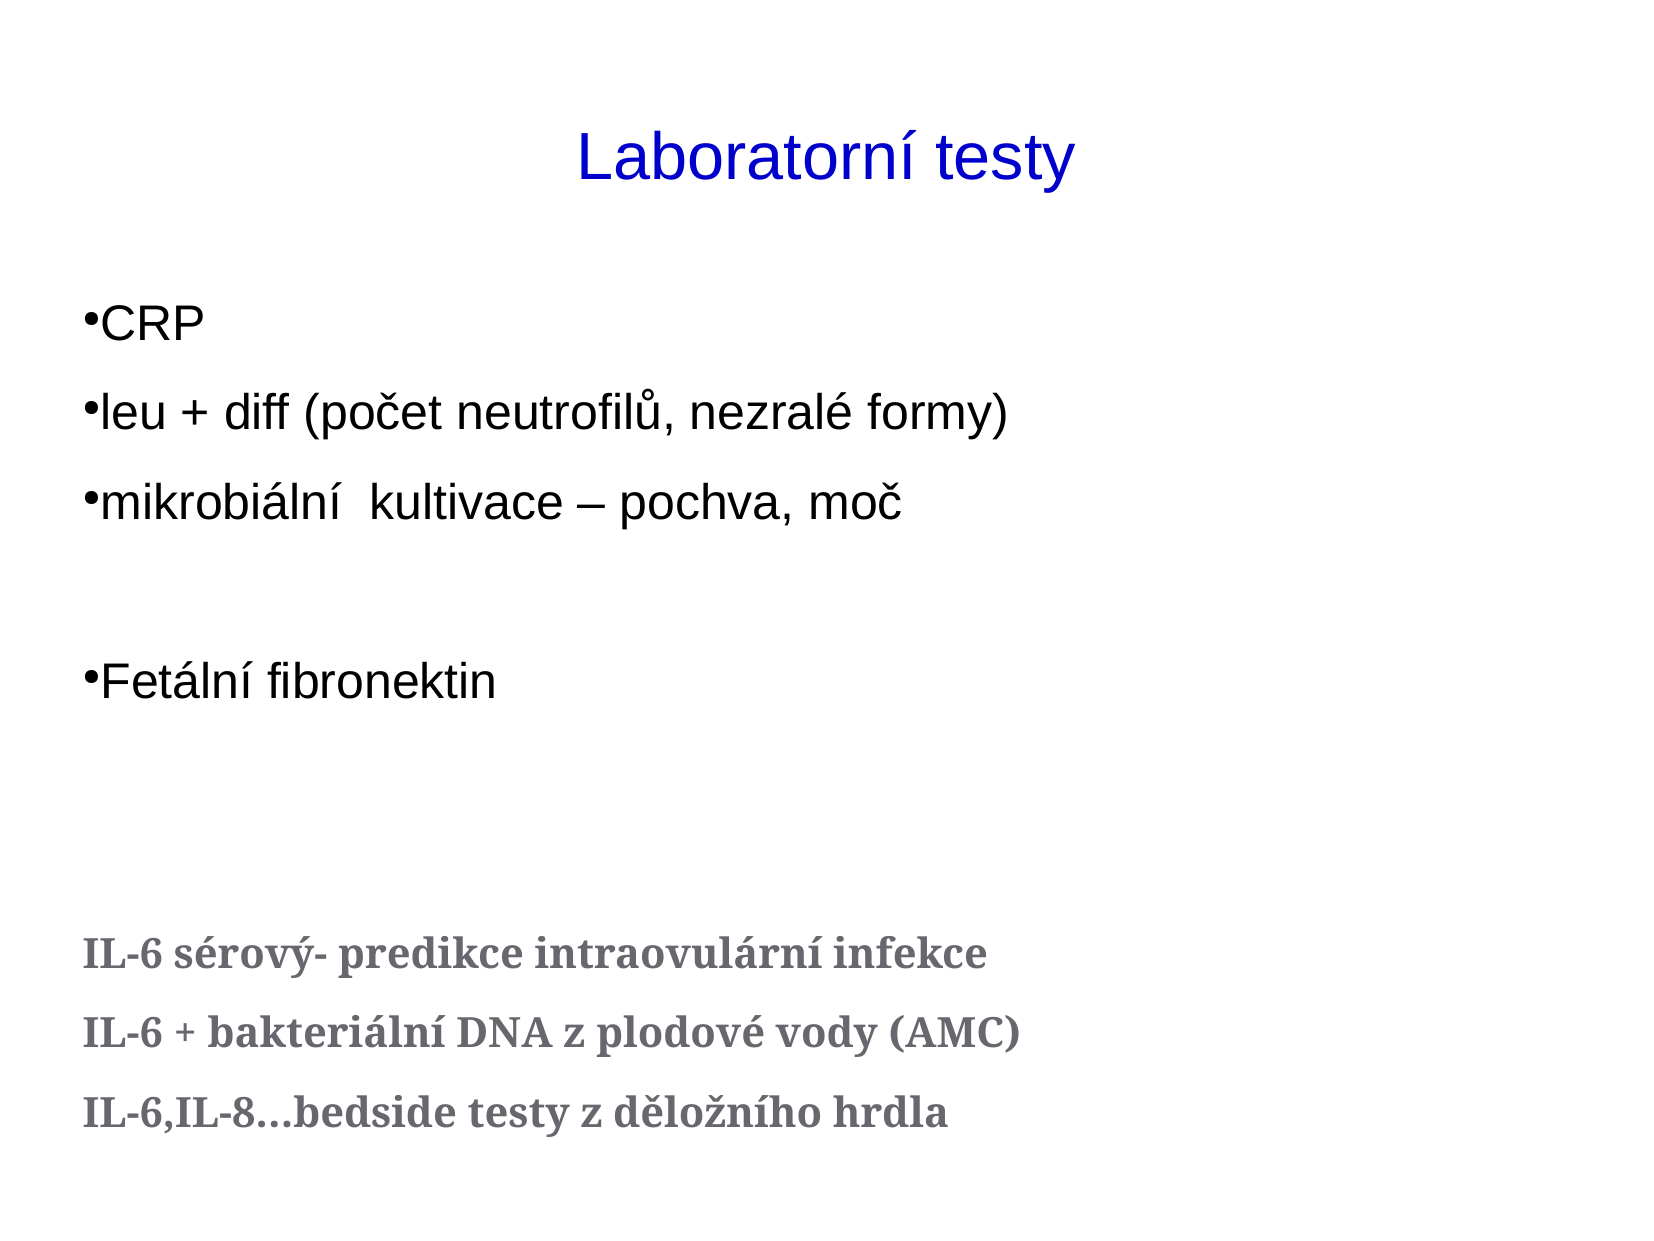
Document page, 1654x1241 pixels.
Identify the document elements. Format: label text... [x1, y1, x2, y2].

list CRP leu + diff (počet neutrofilů, nezralé formy) mikrobiální kultivace – pochva, moč Fetální fibronektin IL-6 sérový- predikce intraovulární infekce IL-6 + bakteriální DNA z plodové vody (AMC) IL-6,IL-8…bedside testy z děložního hrdla [82, 290, 1571, 1201]
title Laboratorní testy [82, 49, 1571, 257]
